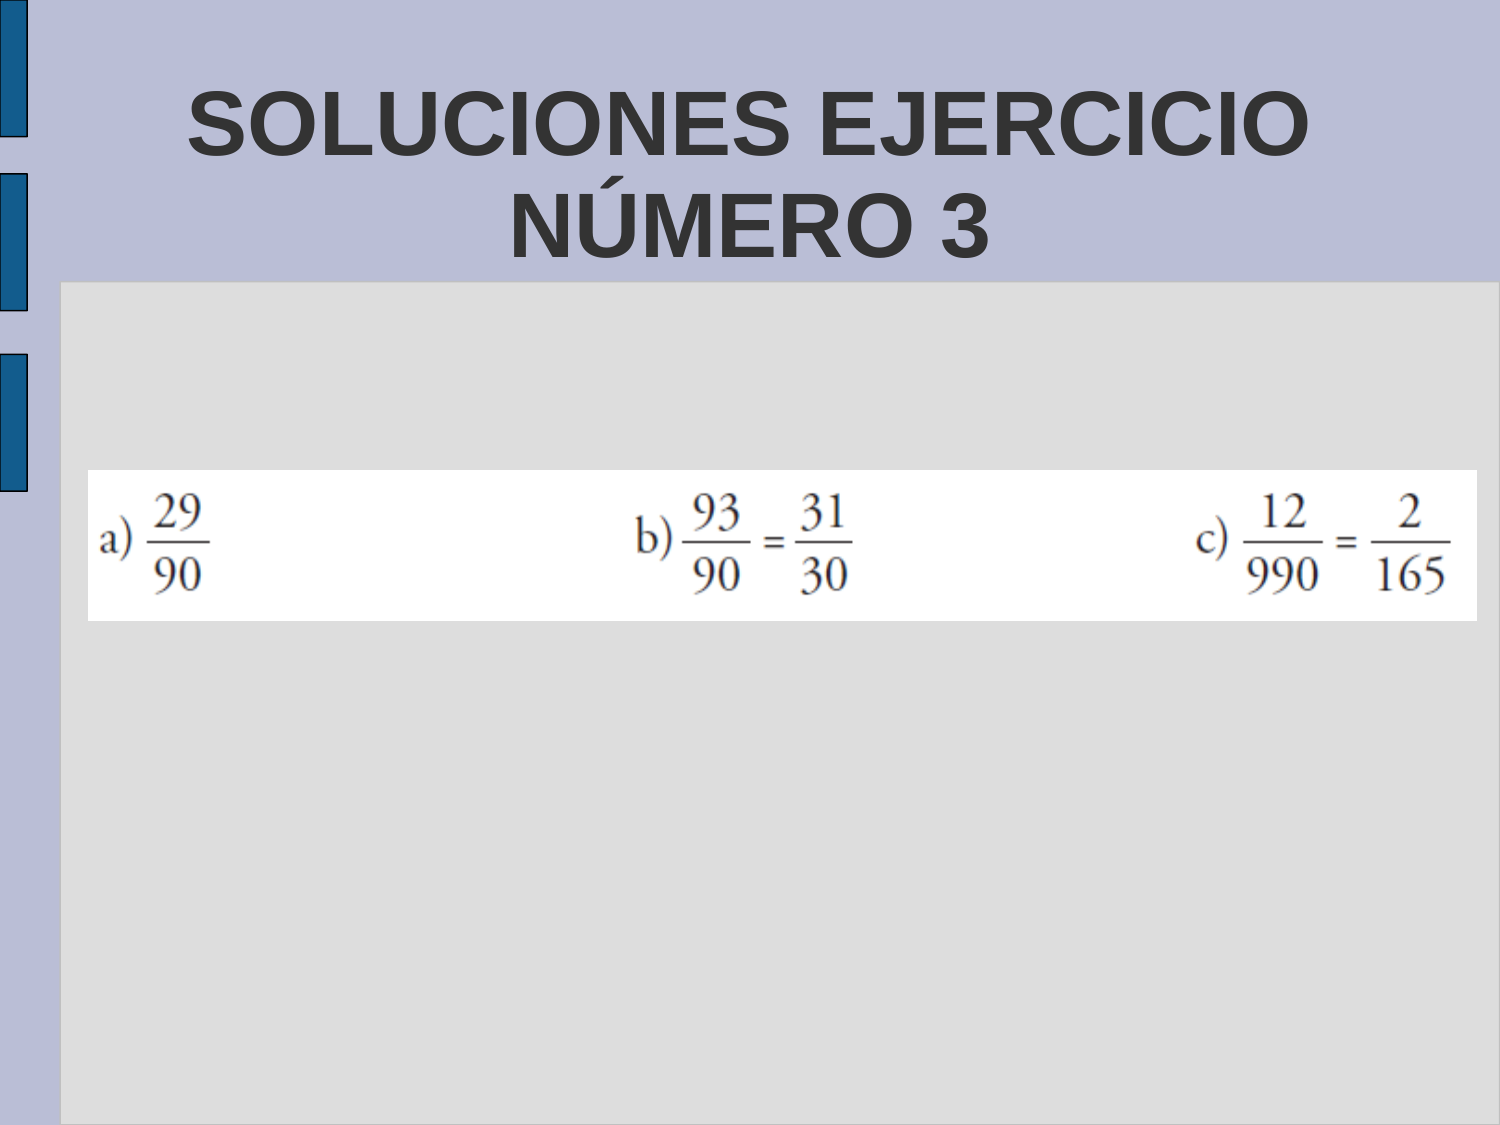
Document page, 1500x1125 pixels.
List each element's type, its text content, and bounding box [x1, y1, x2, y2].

picture [88, 470, 1477, 621]
title SOLUCIONES EJERCICIO NÚMERO 3 [110, 73, 1391, 279]
